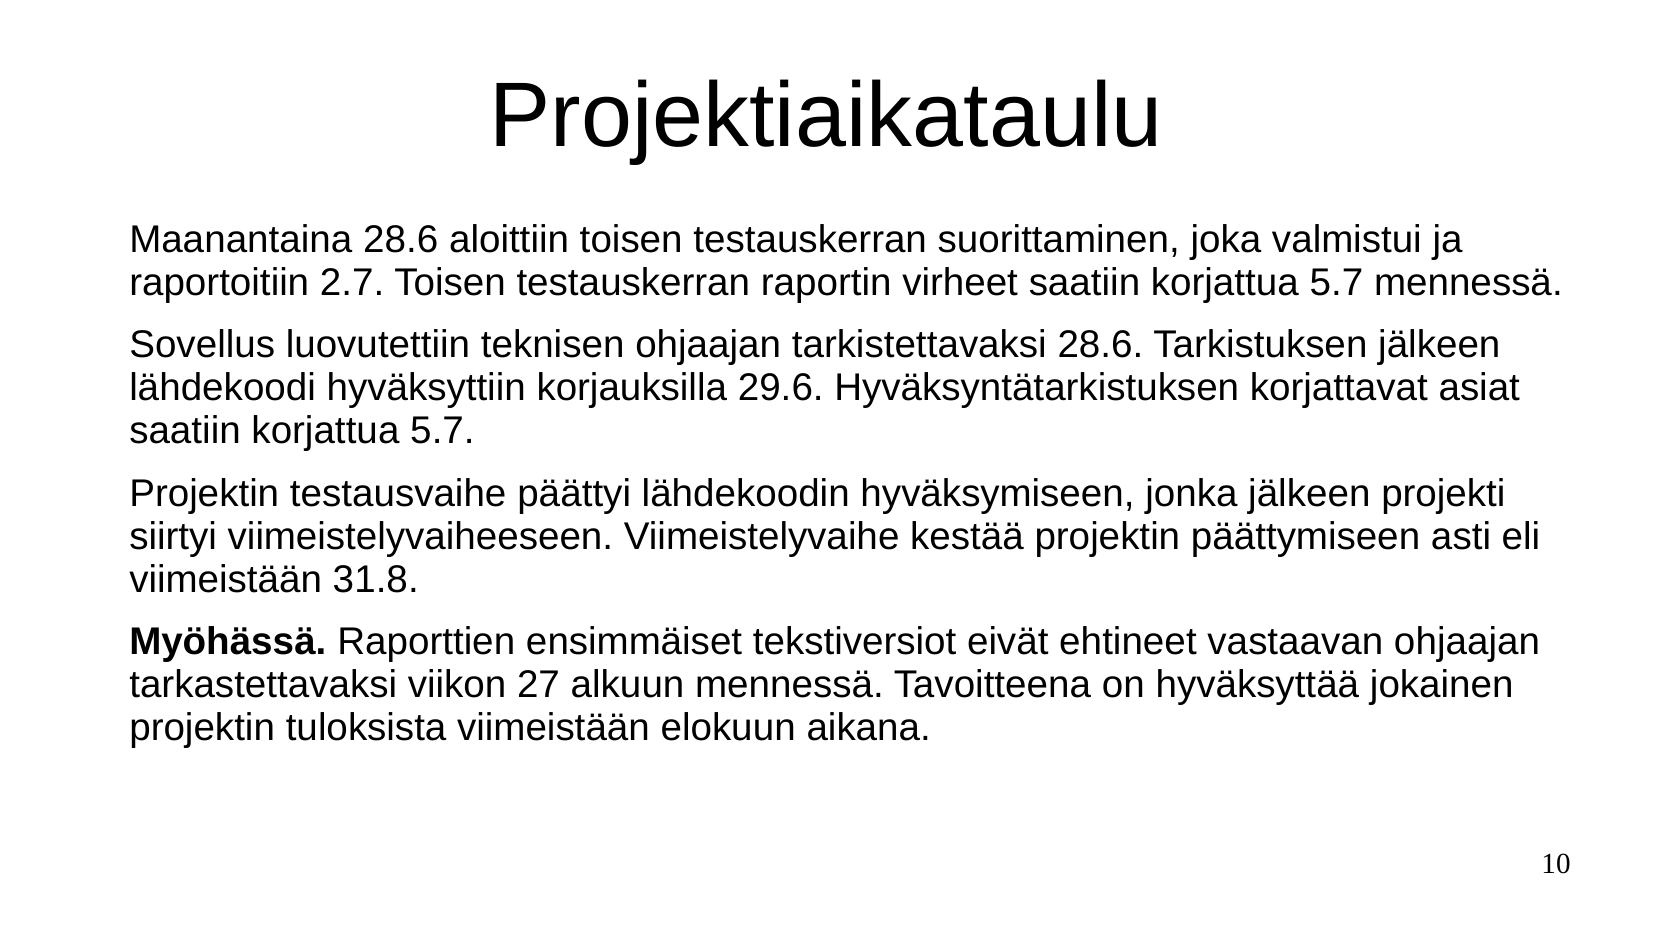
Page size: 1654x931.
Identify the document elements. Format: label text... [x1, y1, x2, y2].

list Maanantaina 28.6 aloittiin toisen testauskerran suorittaminen, joka valmistui ja raportoitiin 2.7. Toisen testauskerran raportin virheet saatiin korjattua 5.7 mennessä. Sovellus luovutettiin teknisen ohjaajan tarkistettavaksi 28.6. Tarkistuksen jälkeen lähdekoodi hyväksyttiin korjauksilla 29.6. Hyväksyntätarkistuksen korjattavat asiat saatiin korjattua 5.7. Projektin testausvaihe päättyi lähdekoodin hyväksymiseen, jonka jälkeen projekti siirtyi viimeistelyvaiheeseen. Viimeistelyvaihe kestää projektin päättymiseen asti eli viimeistään 31.8. Myöhässä. Raporttien ensimmäiset tekstiversiot eivät ehtineet vastaavan ohjaajan tarkastettavaksi viikon 27 alkuun mennessä. Tavoitteena on hyväksyttää jokainen projektin tuloksista viimeistään elokuun aikana. [82, 217, 1571, 758]
title Projektiaikataulu [82, 37, 1571, 193]
